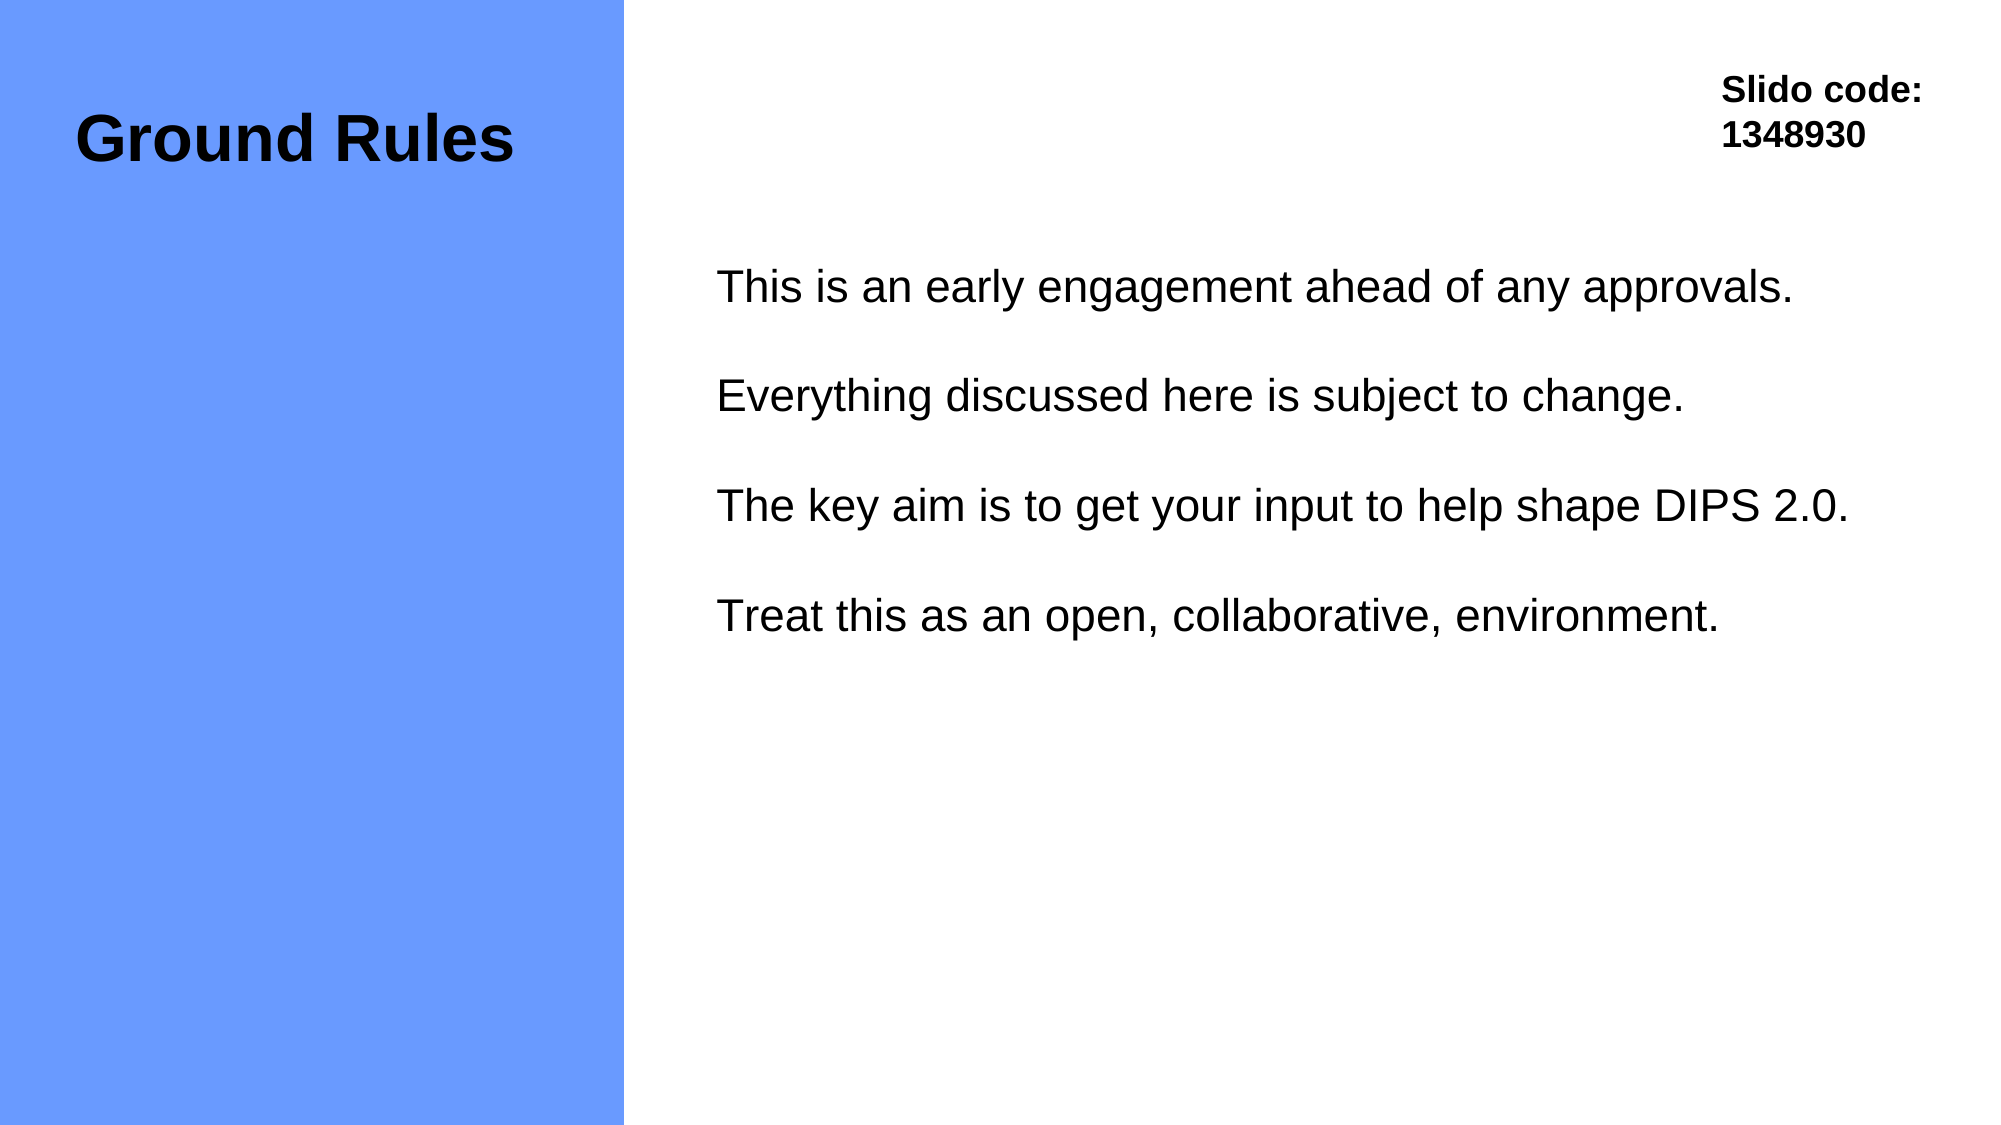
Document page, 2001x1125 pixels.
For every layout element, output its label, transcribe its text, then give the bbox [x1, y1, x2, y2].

title Ground Rules [75, 94, 577, 346]
text_box Slido code: 1348930 [1706, 49, 1940, 171]
title This is an early engagement ahead of any approvals. Everything discussed here is subject to change. The key aim is to get your input to help shape DIPS 2.0. Treat this as an open, collaborative, environment. [716, 256, 1907, 687]
